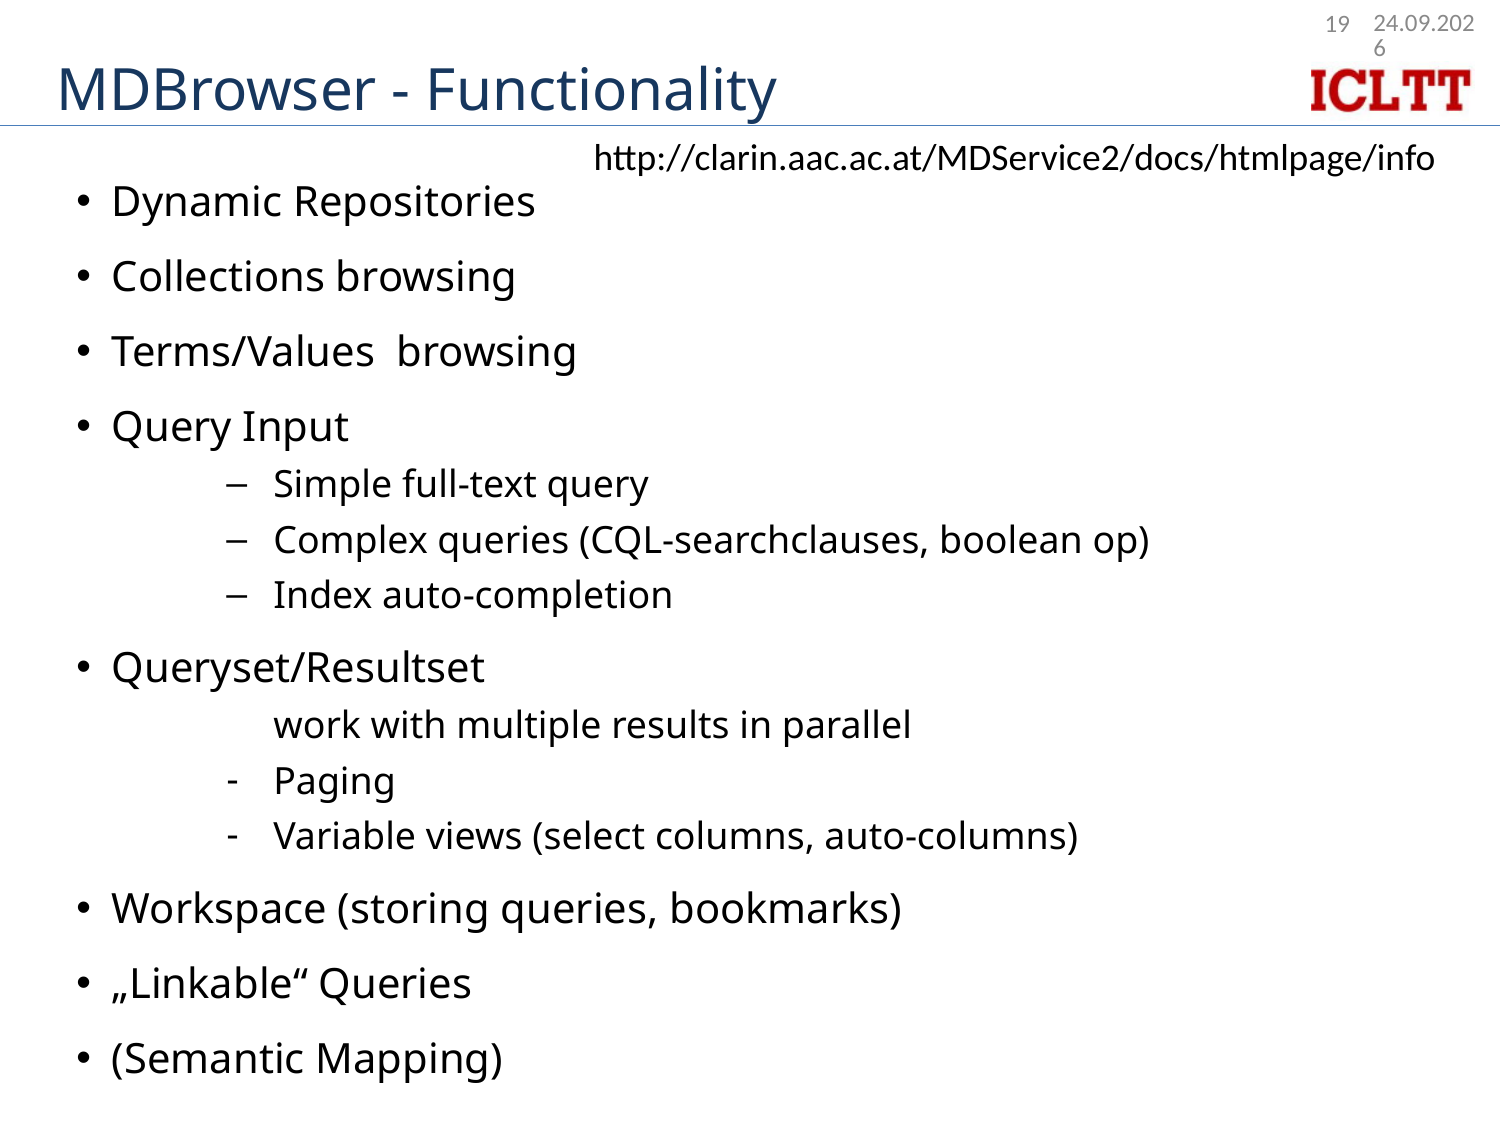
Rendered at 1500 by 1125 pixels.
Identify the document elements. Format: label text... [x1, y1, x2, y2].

text_box http://clarin.aac.ac.at/MDService2/docs/htmlpage/info [579, 125, 1500, 185]
title MDBrowser - Functionality [41, 45, 1426, 126]
list Dynamic Repositories Collections browsing Terms/Values browsing Query Input Simple full-text query Complex queries (CQL-searchclauses, boolean op) Index auto-completion Queryset/Resultset work with multiple results in parallel Paging Variable views (select columns, auto-columns) Workspace (storing queries, bookmarks) „Linkable“ Queries (Semantic Mapping) [61, 167, 1412, 988]
picture [1426, 61, 1475, 121]
